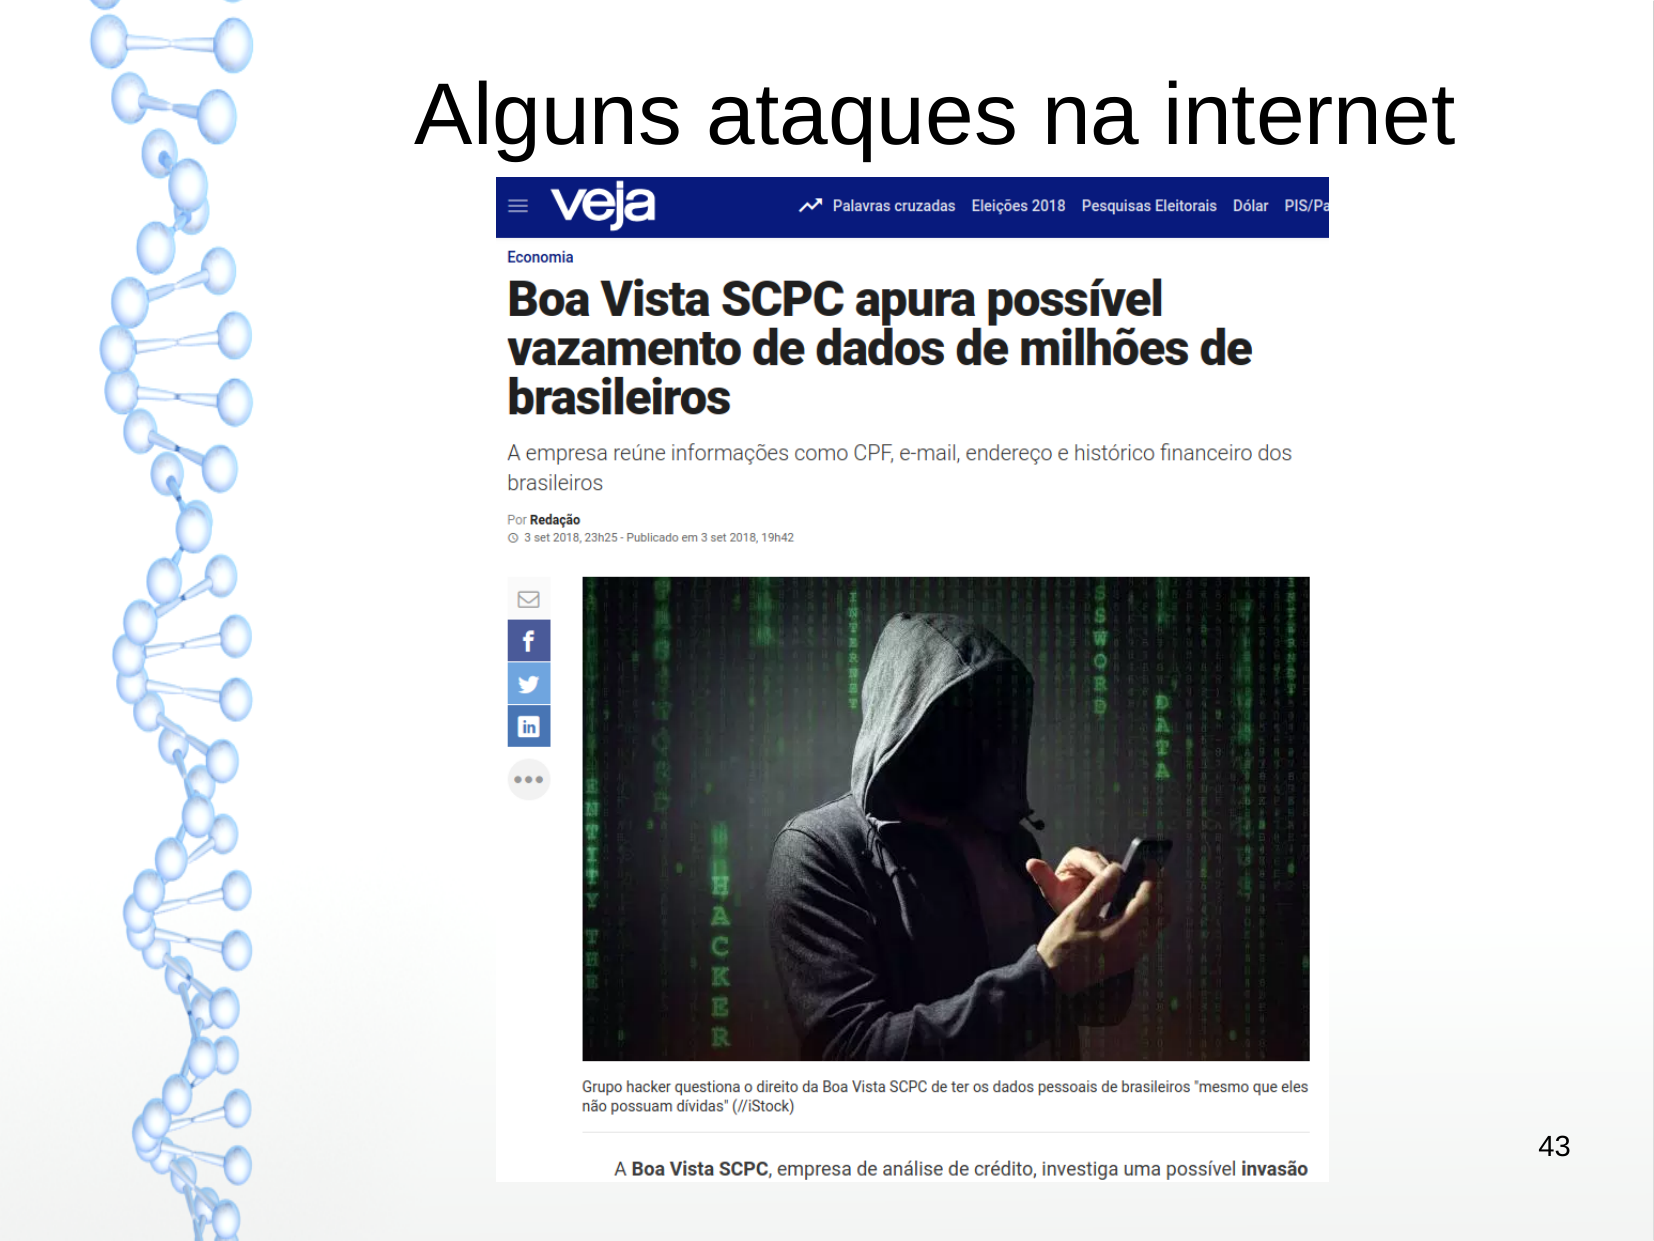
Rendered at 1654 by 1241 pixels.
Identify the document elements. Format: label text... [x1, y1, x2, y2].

list [271, 200, 1560, 1193]
title Alguns ataques na internet [271, 11, 1601, 217]
picture [0, 0, 1654, 1241]
